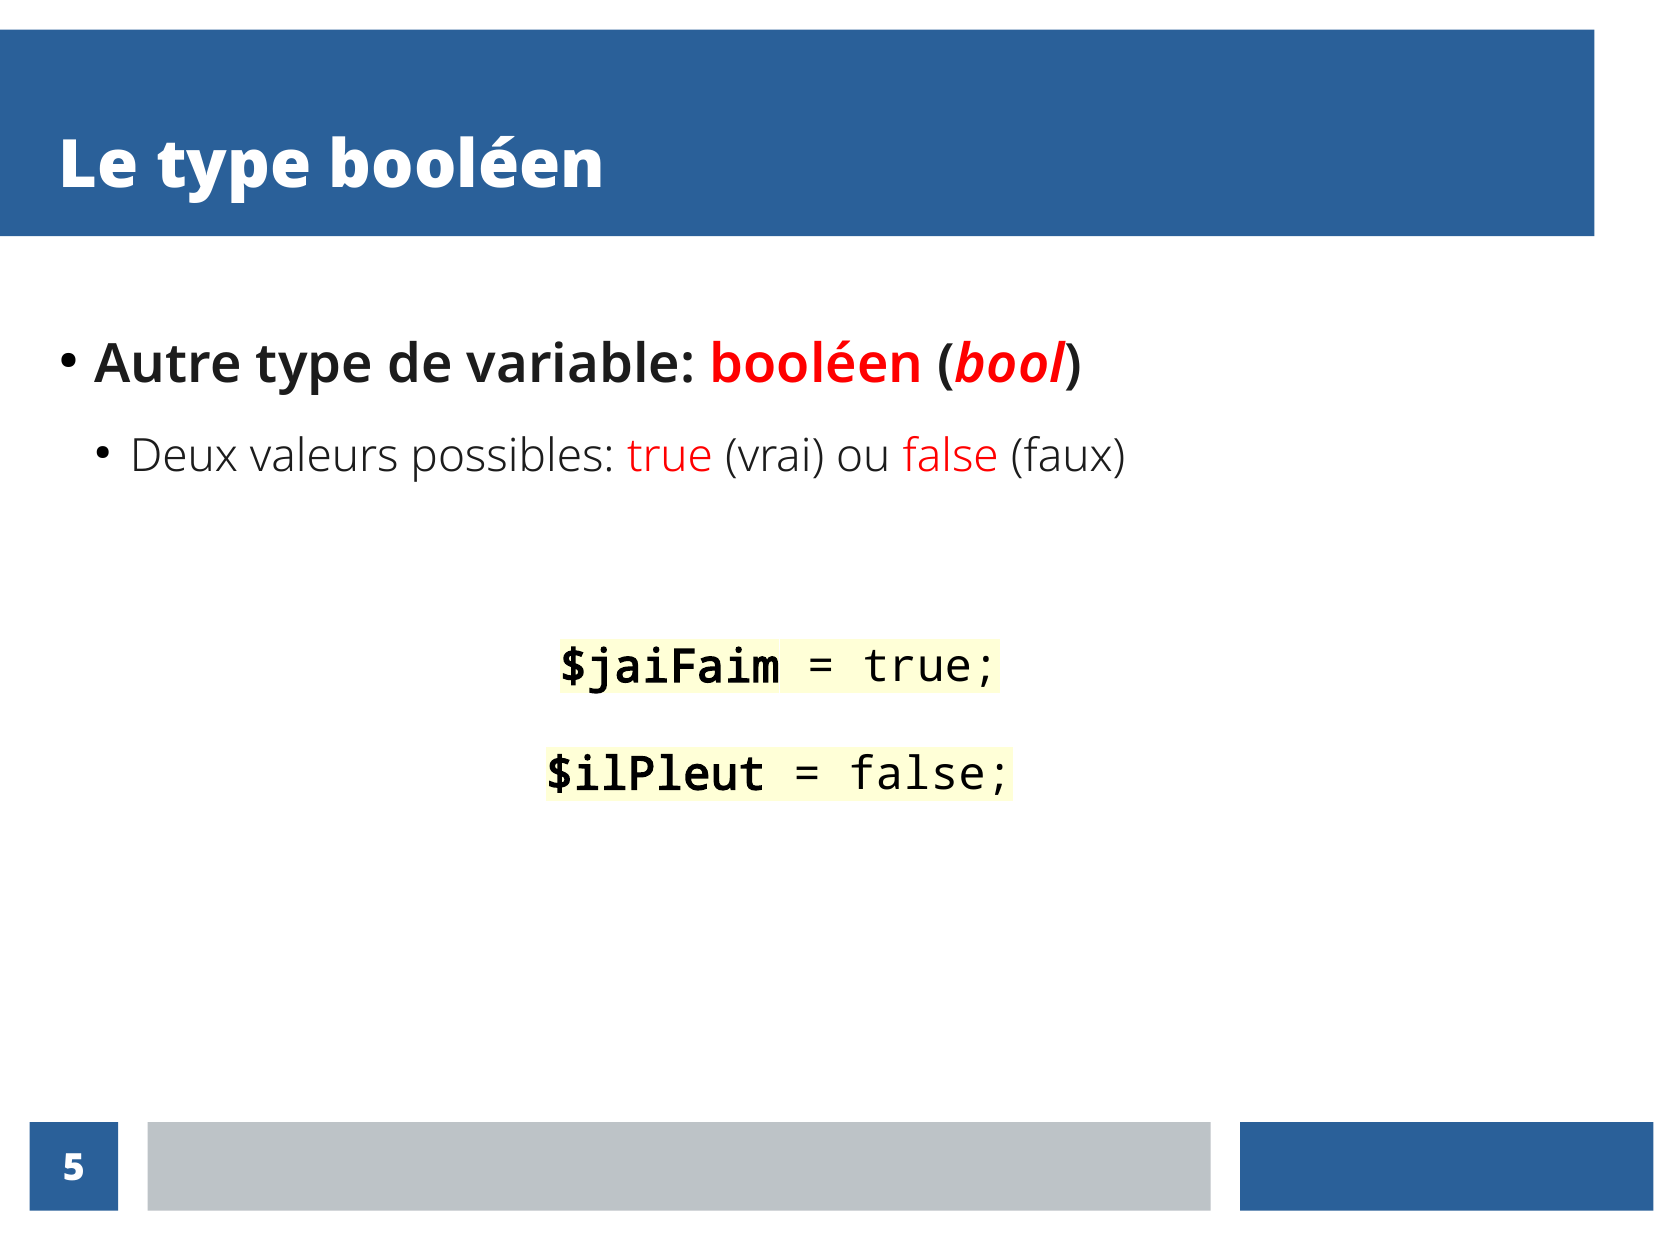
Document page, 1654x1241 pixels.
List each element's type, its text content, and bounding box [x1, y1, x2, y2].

list Autre type de variable: booléen (bool) Deux valeurs possibles: true (vrai) ou false (faux) [59, 324, 1565, 579]
title Le type booléen [59, 59, 1595, 207]
text_box $jaiFaim = true; $ilPleut = false; [94, 631, 1465, 853]
